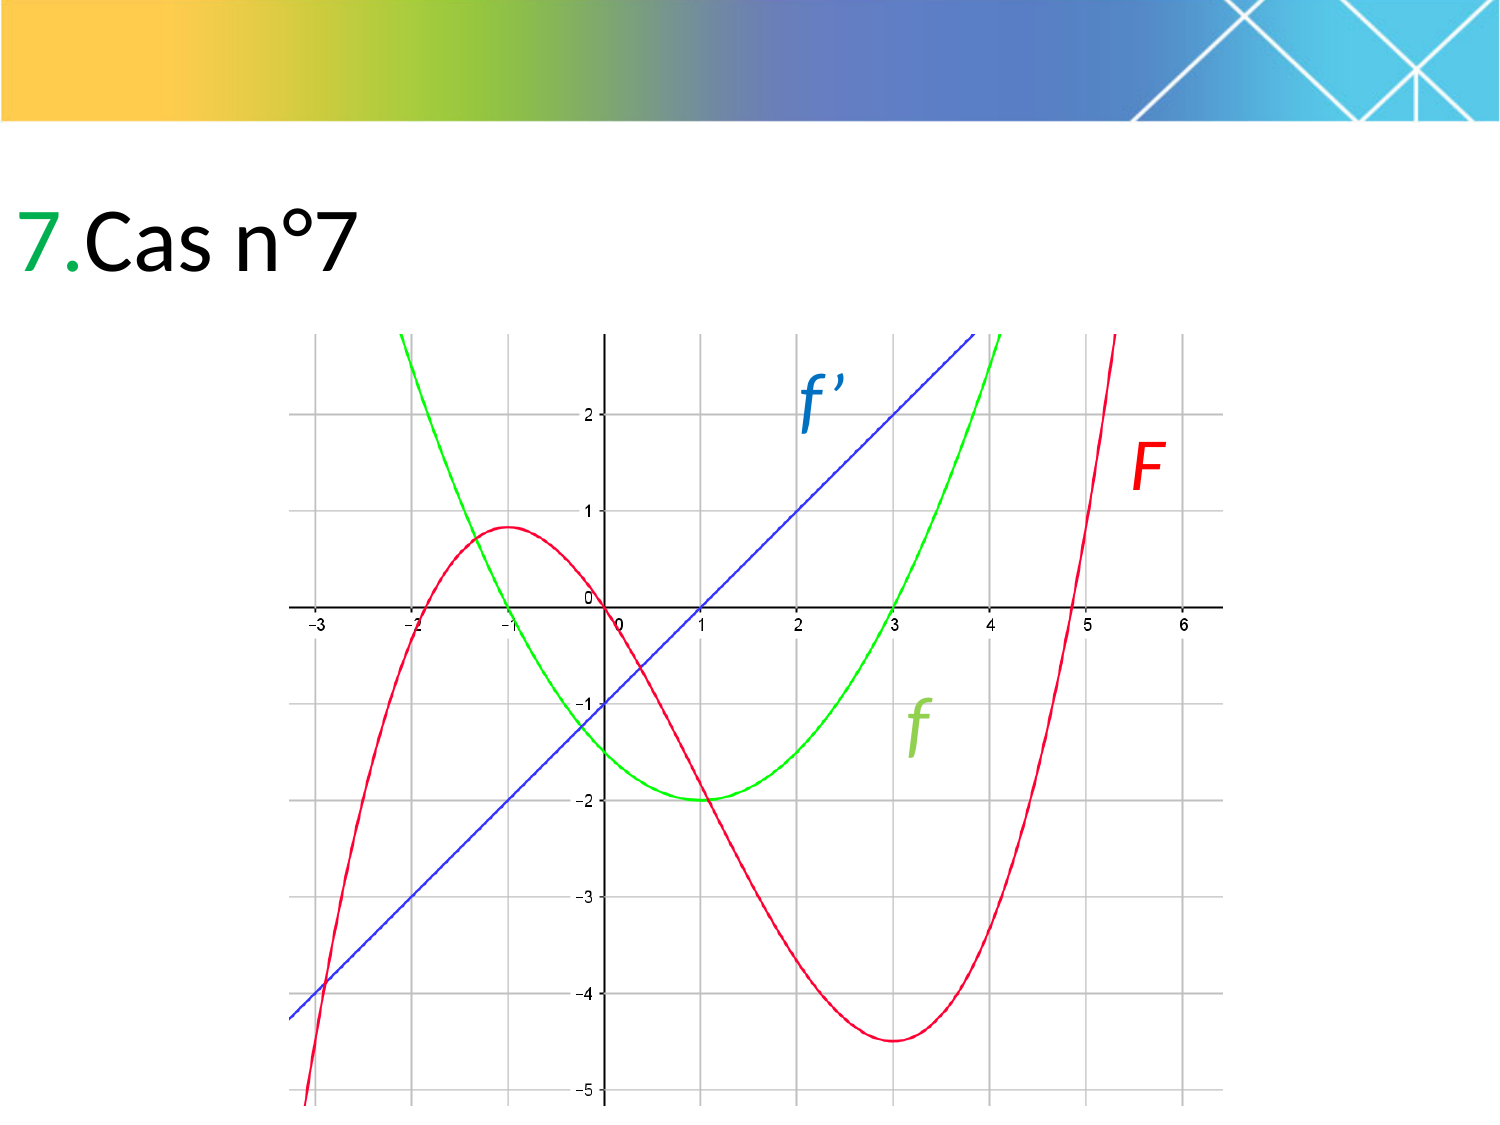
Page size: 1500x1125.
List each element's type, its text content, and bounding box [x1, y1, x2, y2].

title Cas n°7 [0, 163, 1500, 305]
picture [289, 334, 1223, 1106]
text_box f [891, 666, 987, 773]
text_box F [1116, 408, 1194, 514]
text_box f’ [784, 343, 880, 449]
